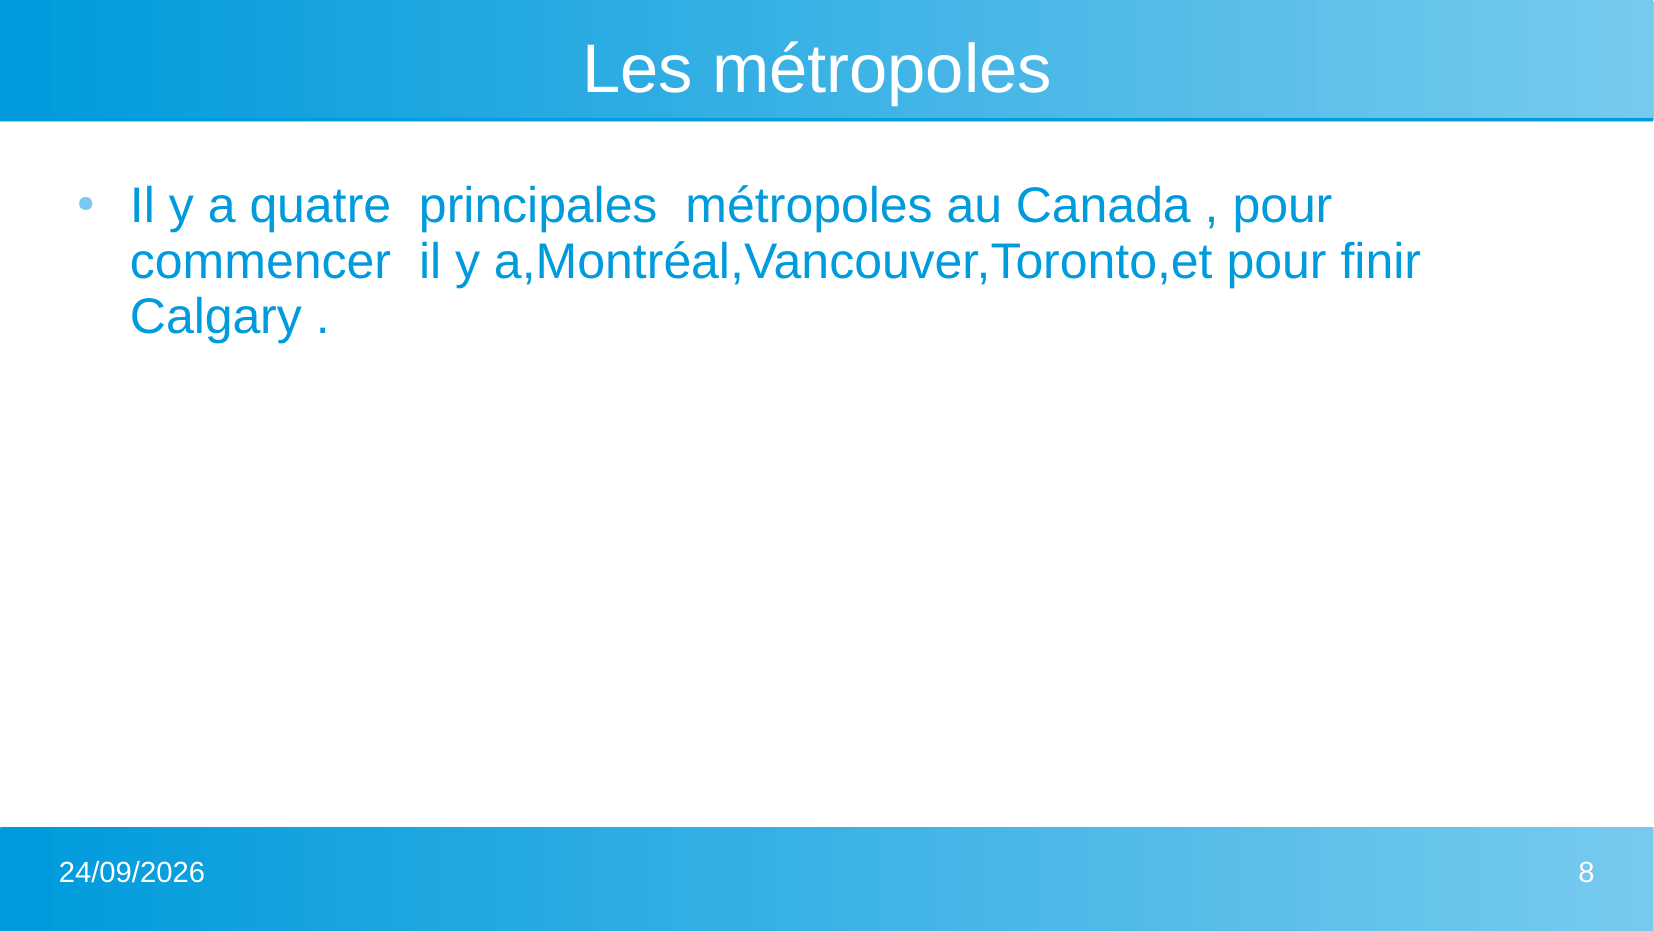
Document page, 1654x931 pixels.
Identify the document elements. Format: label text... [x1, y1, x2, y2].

title Les métropoles [59, 29, 1595, 108]
list Il y a quatre principales métropoles au Canada , pour commencer il y a,Montréal,Vancouver,Toronto,et pour finir Calgary . [59, 177, 1595, 768]
